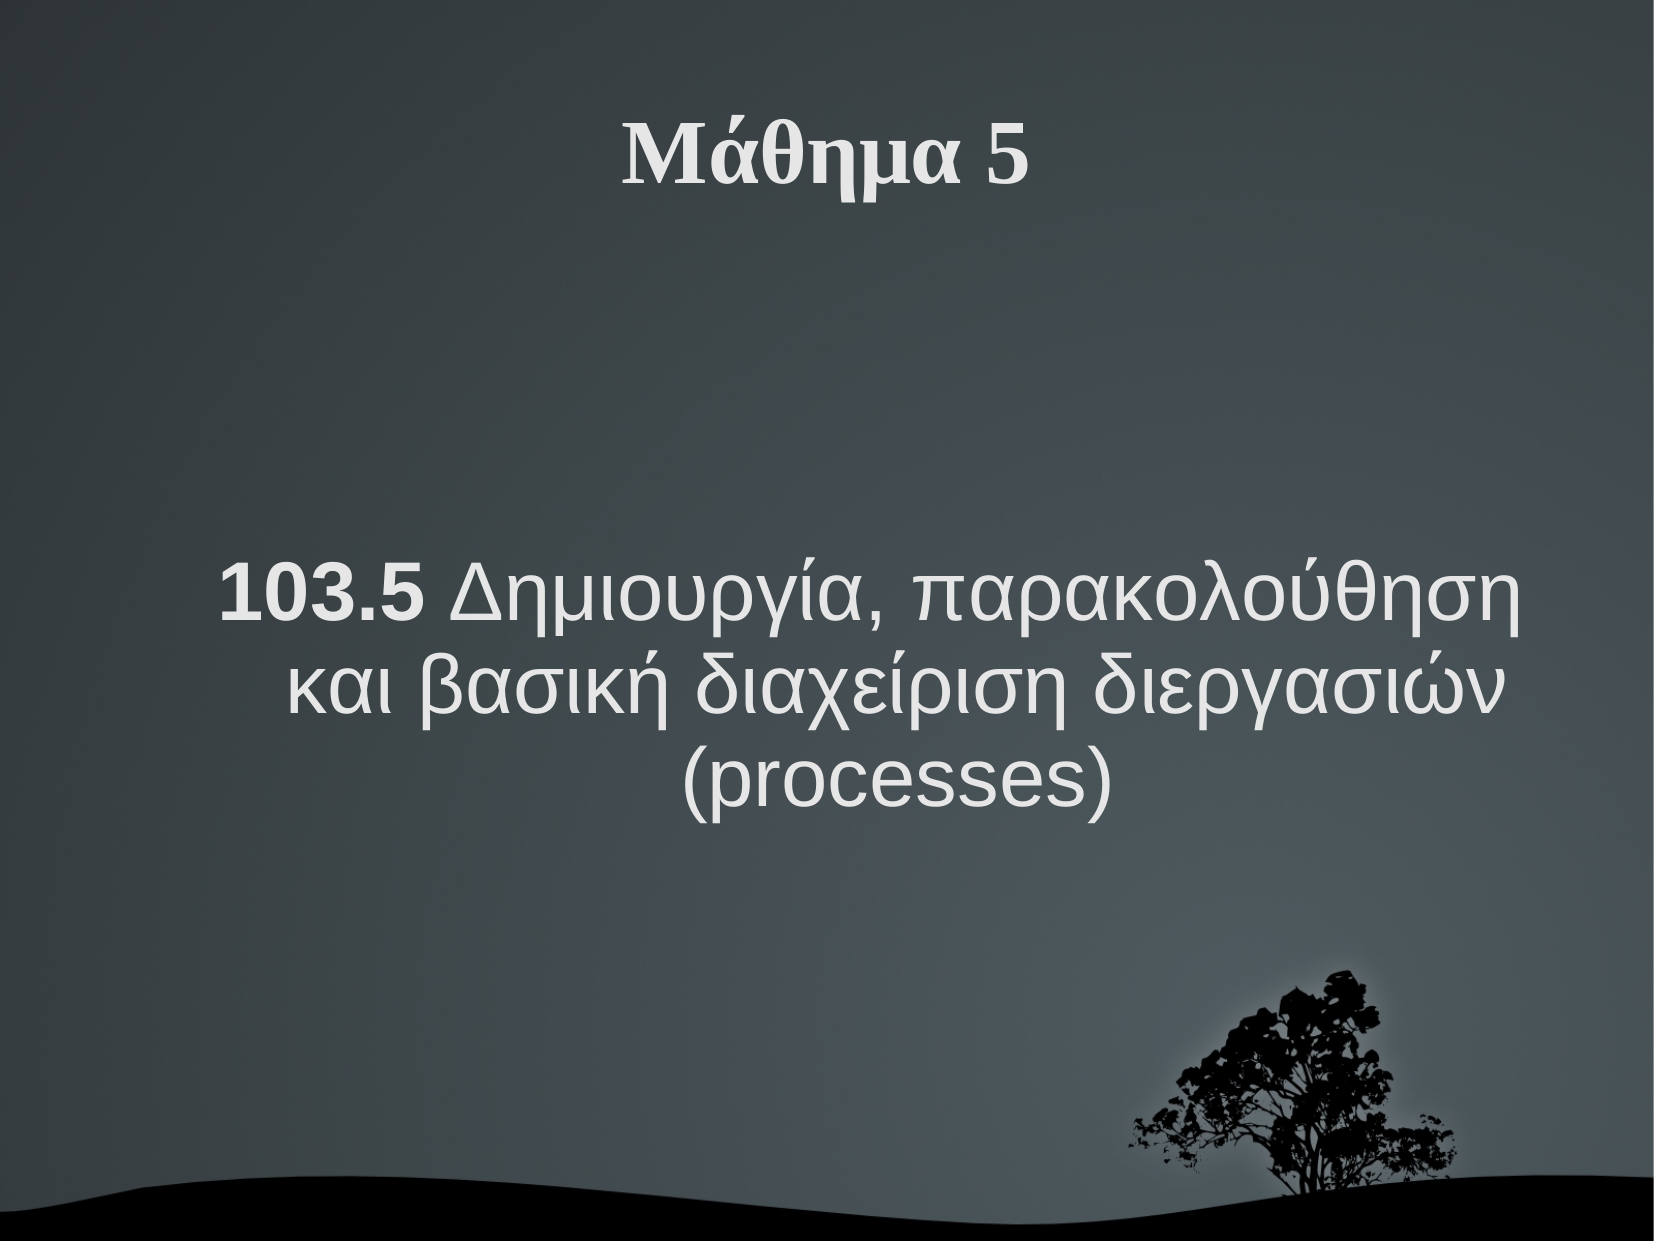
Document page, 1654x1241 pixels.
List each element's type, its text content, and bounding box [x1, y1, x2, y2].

picture [0, 0, 1654, 1241]
title Μάθημα 5 [82, 49, 1571, 257]
list 103.5 Δημιουργία, παρακολούθηση και βασική διαχείριση διεργασιών (processes) [82, 290, 1571, 1109]
